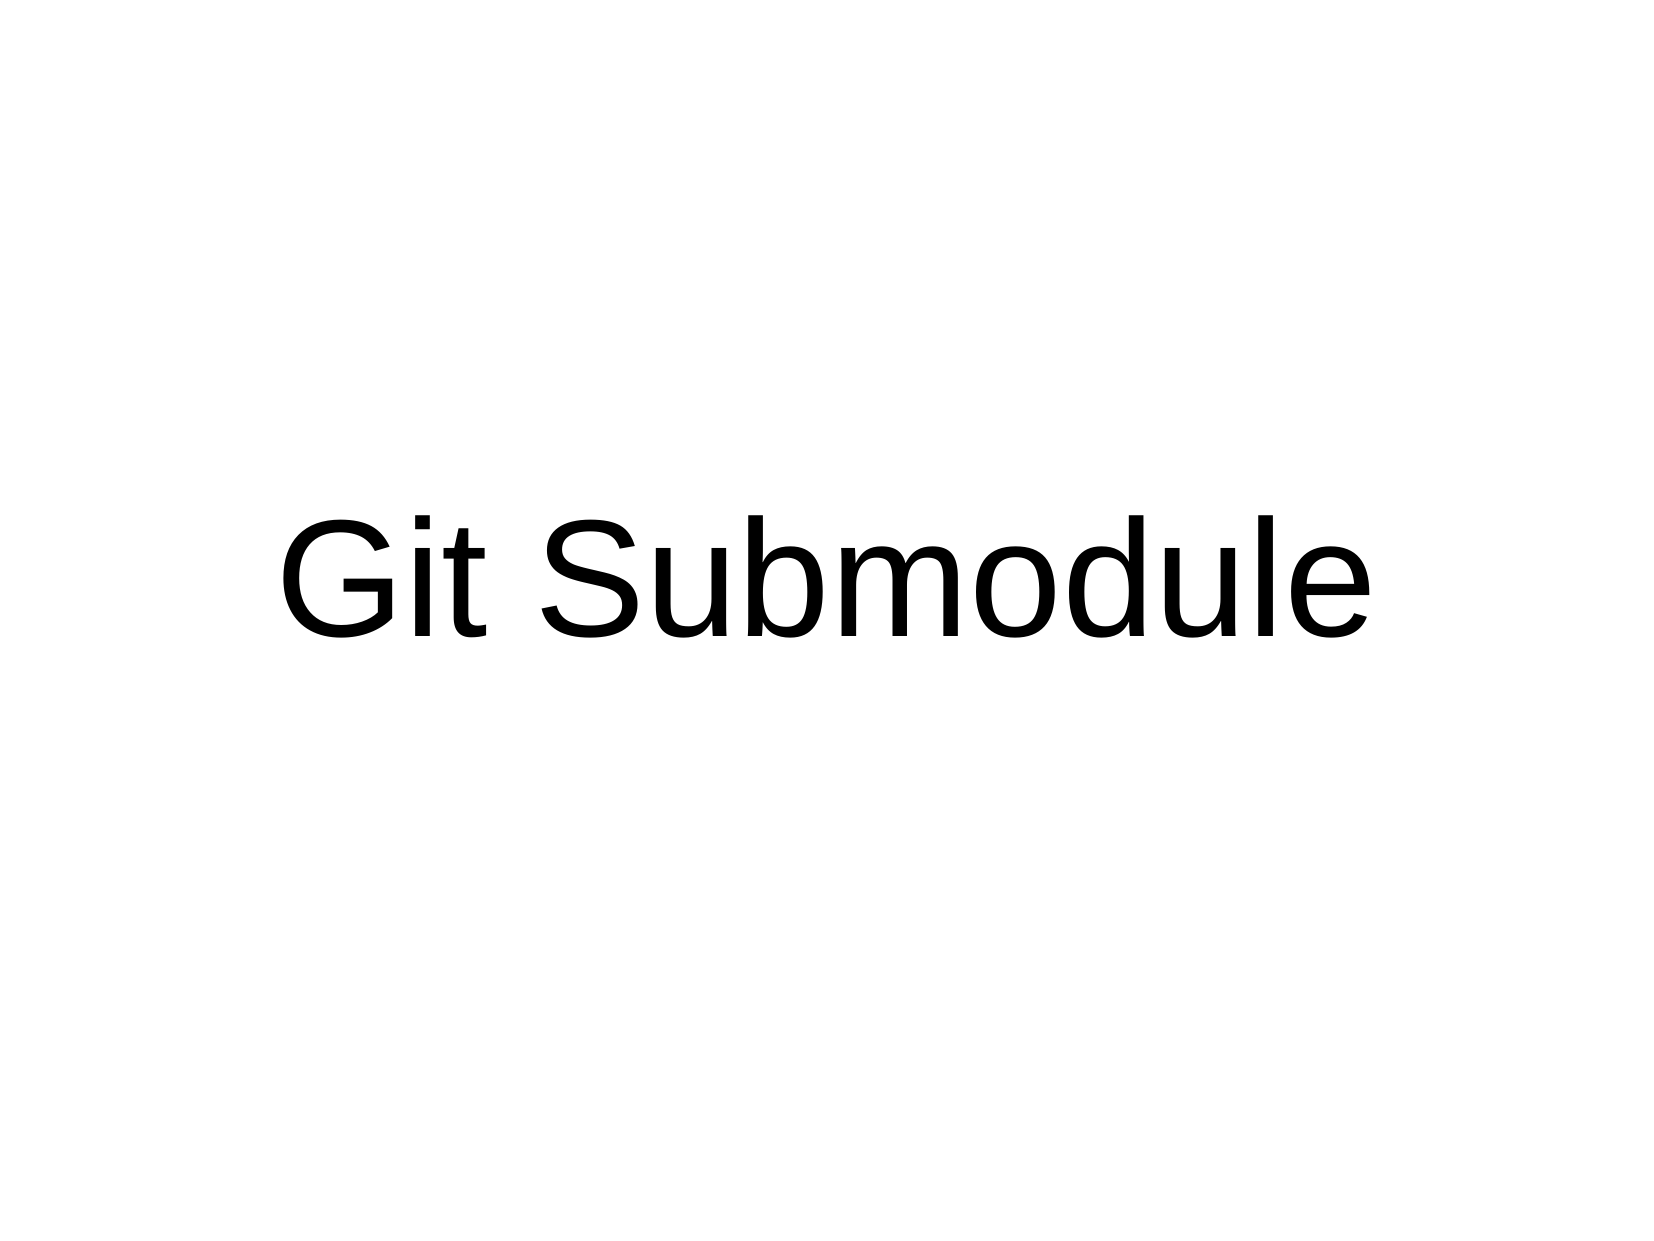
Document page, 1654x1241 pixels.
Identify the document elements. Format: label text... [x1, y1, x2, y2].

subtitle Git Submodule [82, 56, 1571, 1102]
